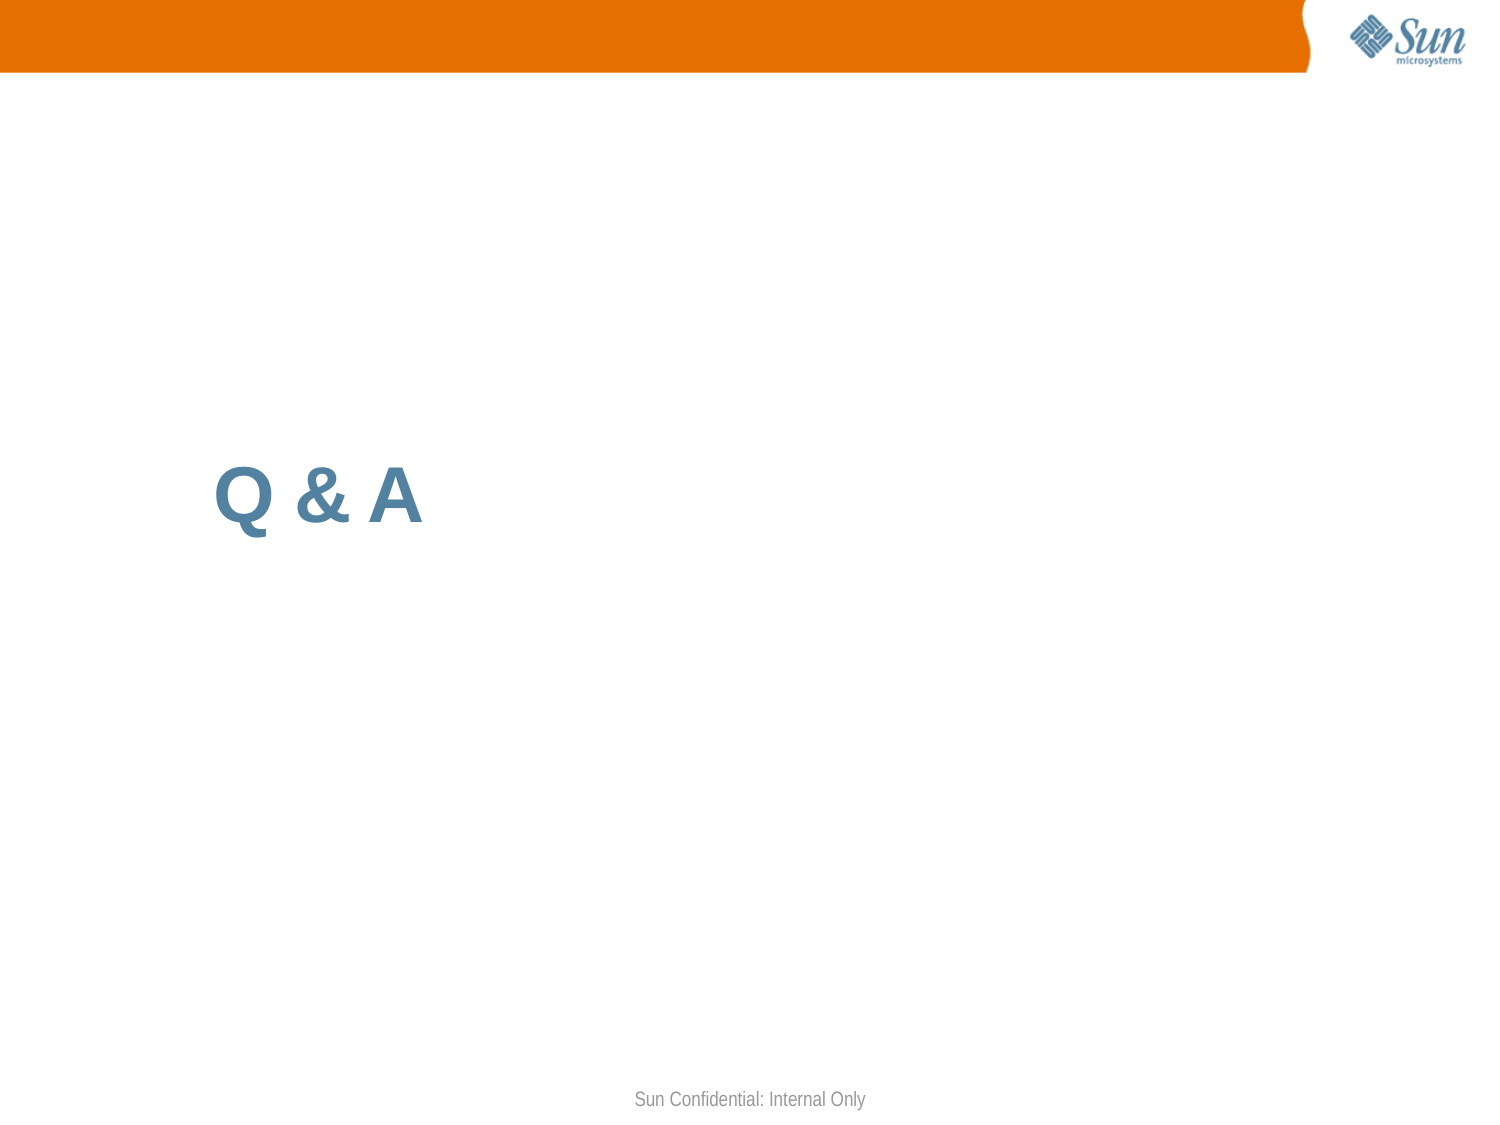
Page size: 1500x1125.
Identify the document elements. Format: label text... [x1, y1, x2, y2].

picture [0, 0, 1500, 75]
title Q & A [213, 458, 1500, 563]
